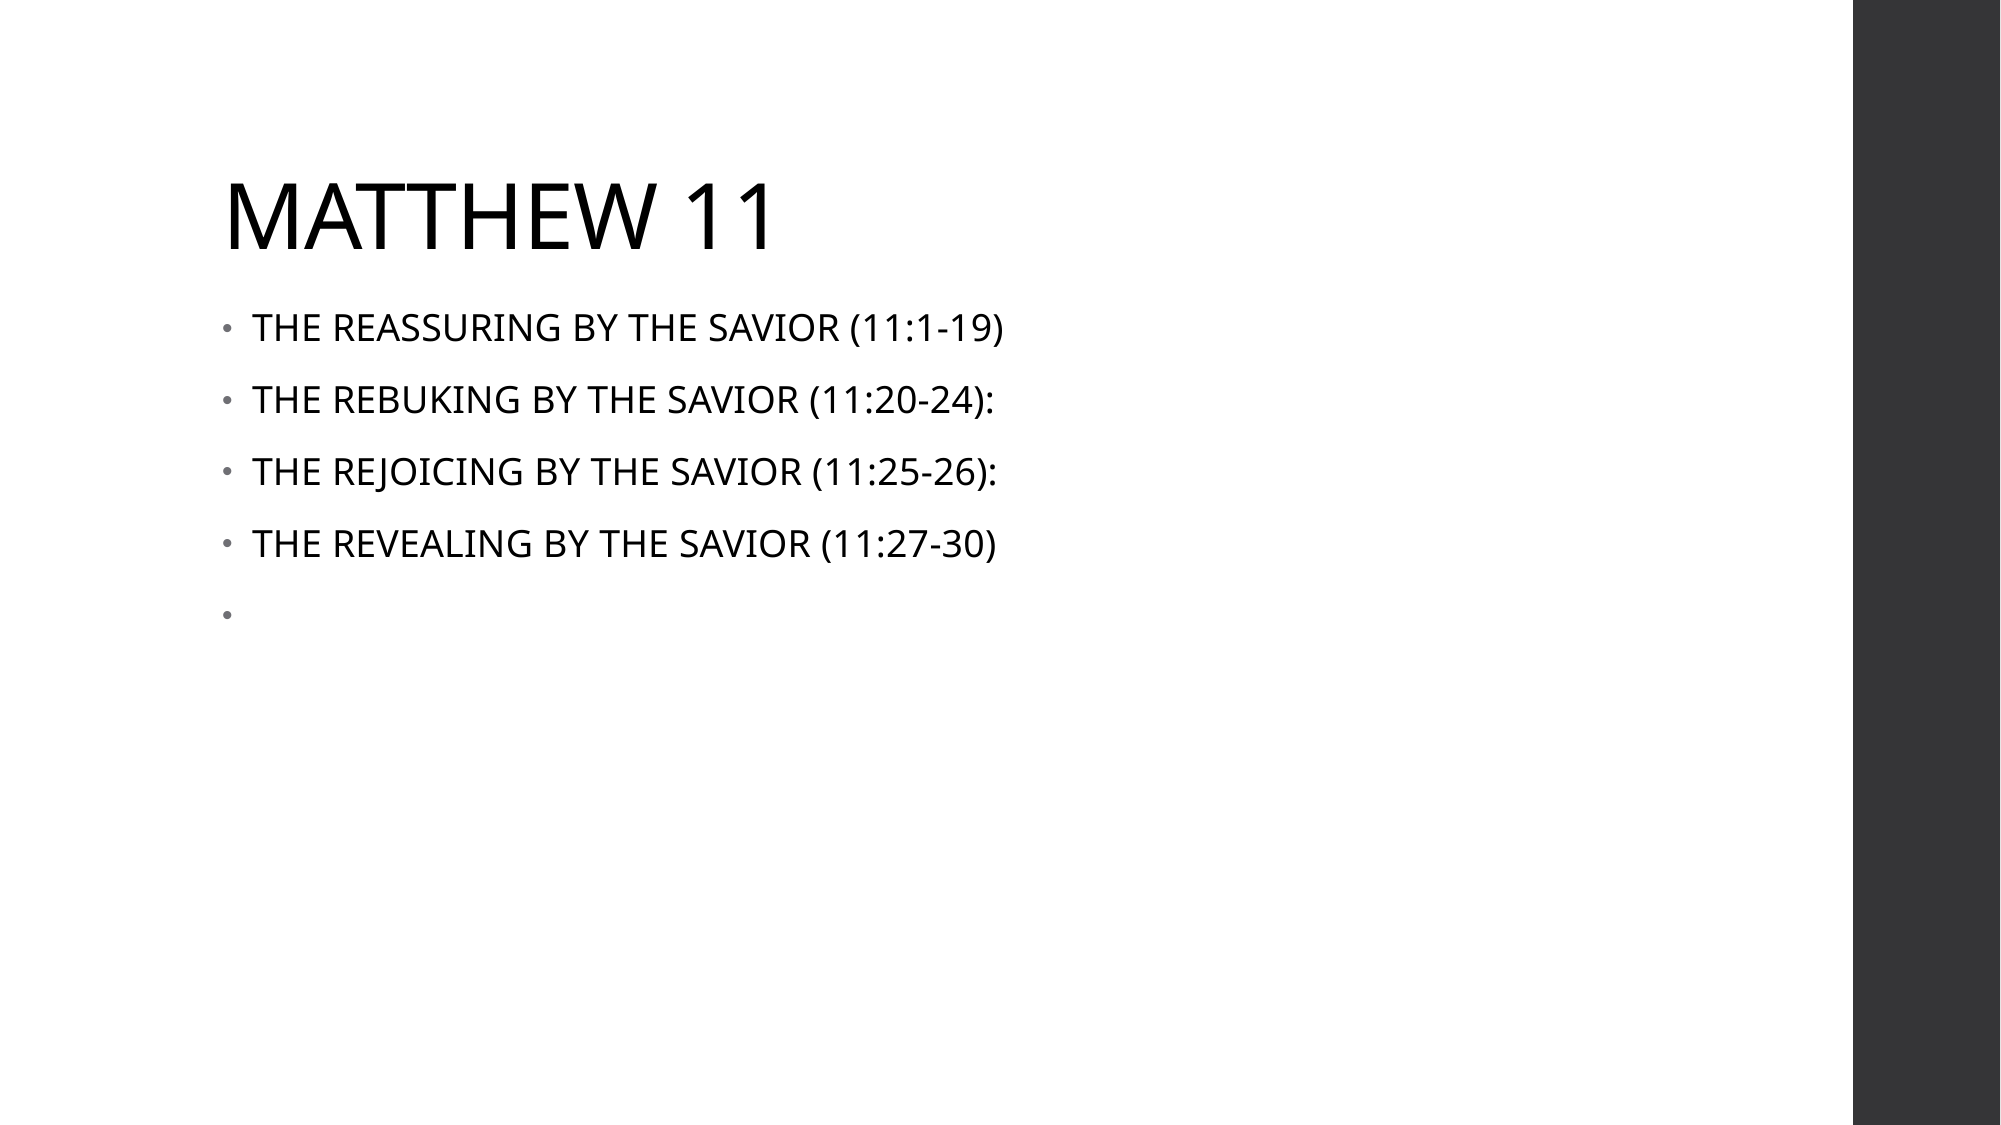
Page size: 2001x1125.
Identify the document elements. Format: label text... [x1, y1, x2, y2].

title MATTHEW 11 [206, 60, 1797, 278]
list THE REASSURING BY THE SAVIOR (11:1-19) THE REBUKING BY THE SAVIOR (11:20-24): THE REJOICING BY THE SAVIOR (11:25-26): THE REVEALING BY THE SAVIOR (11:27-30) [206, 299, 1617, 1014]
